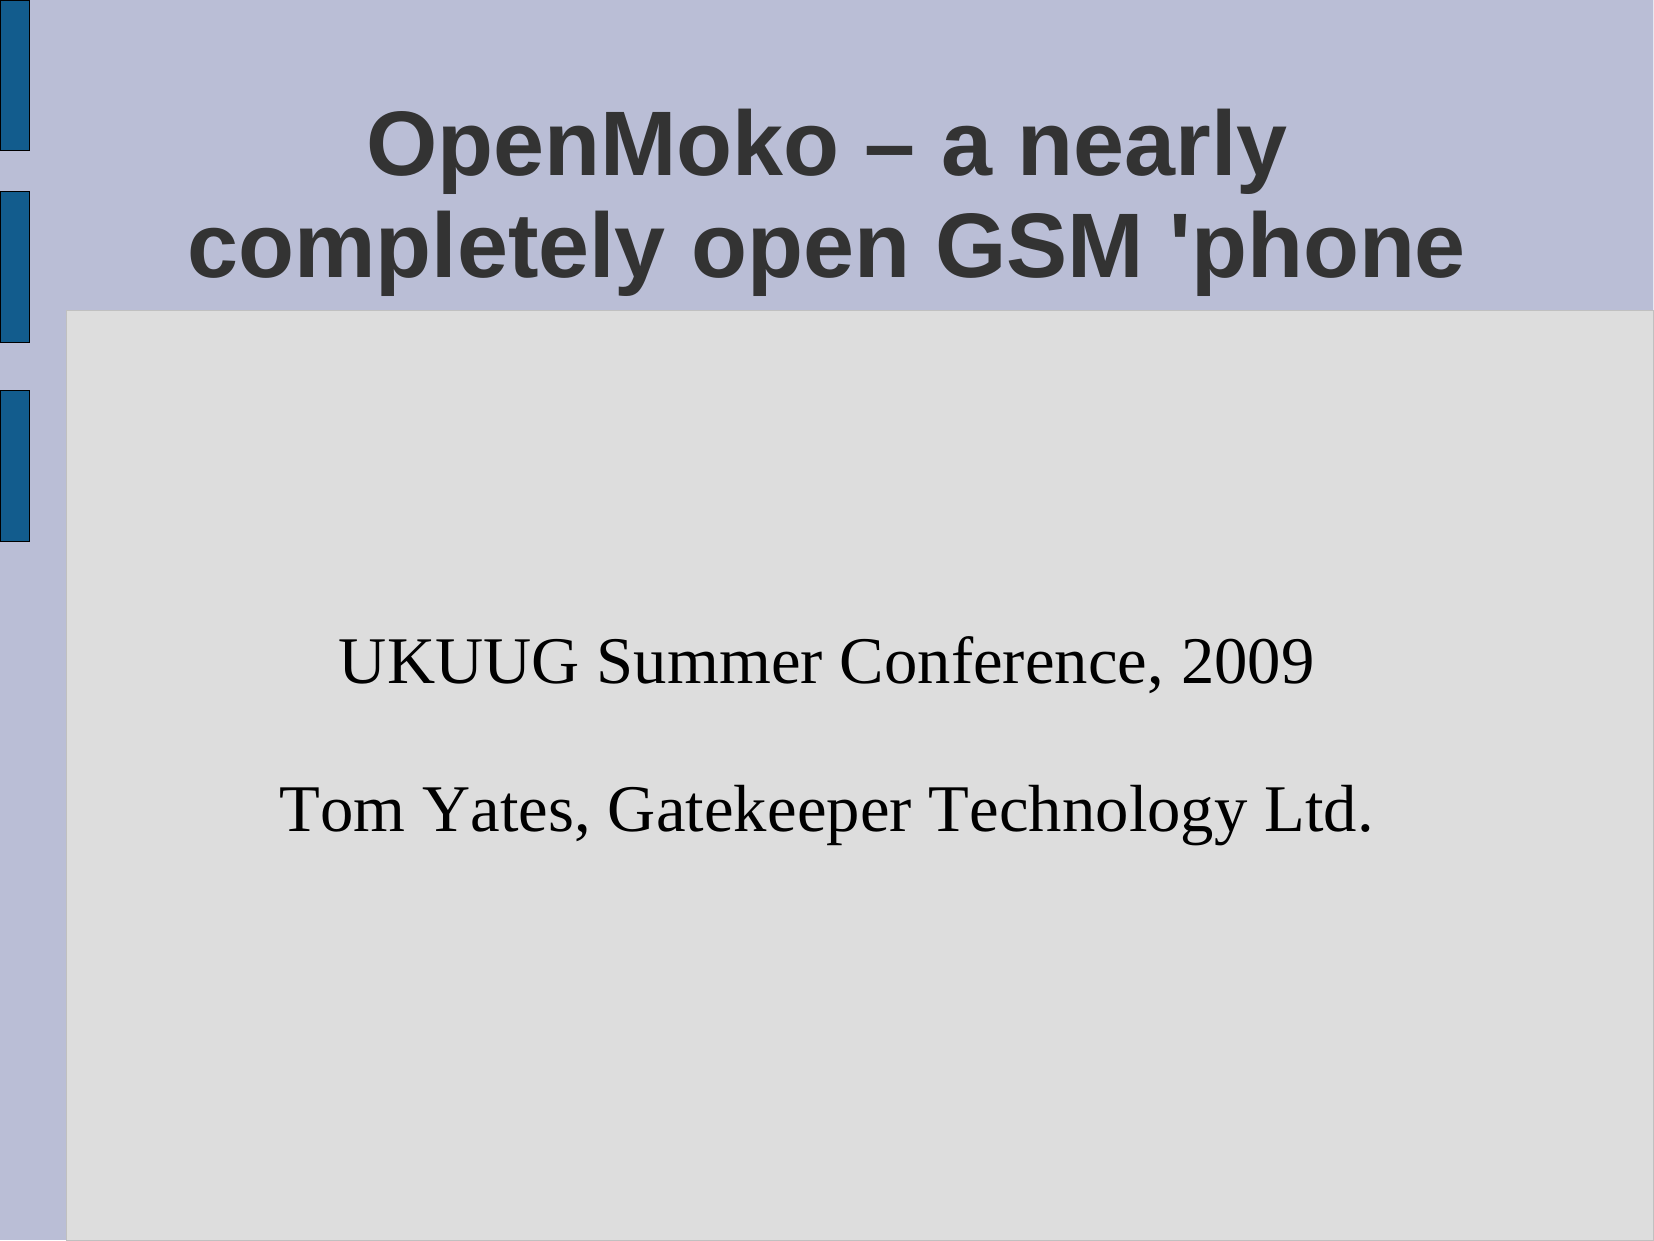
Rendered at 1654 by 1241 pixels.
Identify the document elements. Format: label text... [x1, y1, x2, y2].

title OpenMoko – a nearly completely open GSM 'phone [121, 92, 1534, 298]
text_box UKUUG Summer Conference, 2009 Tom Yates, Gatekeeper Technology Ltd. [121, 352, 1534, 1119]
